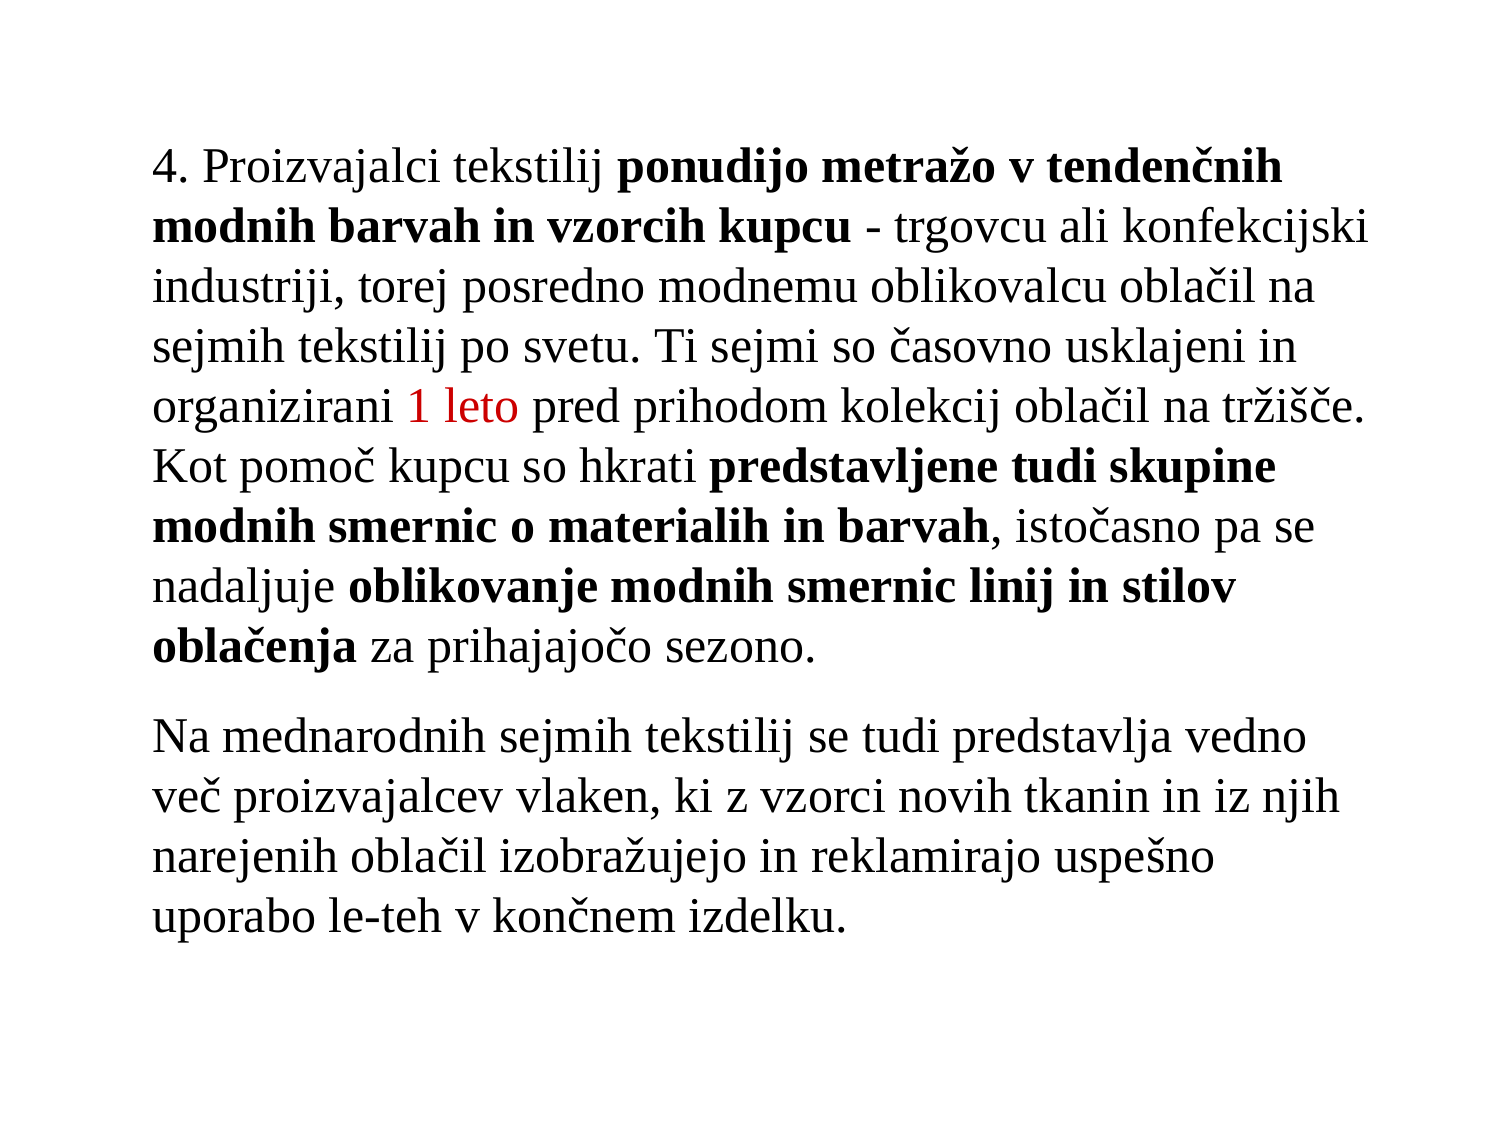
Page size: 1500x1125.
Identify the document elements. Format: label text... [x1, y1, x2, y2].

text_box 4. Proizvajalci tekstilij ponudijo metražo v tendenčnih modnih barvah in vzorcih kupcu - trgovcu ali konfekcijski industriji, torej posredno modnemu oblikovalcu oblačil na sejmih tekstilij po svetu. Ti sejmi so časovno usklajeni in organizirani 1 leto pred prihodom kolekcij oblačil na tržišče. Kot pomoč kupcu so hkrati predstavljene tudi skupine modnih smernic o materialih in barvah, istočasno pa se nadaljuje oblikovanje modnih smernic linij in stilov oblačenja za prihajajočo sezono. Na mednarodnih sejmih tekstilij se tudi predstavlja vedno več proizvajalcev vlaken, ki z vzorci novih tkanin in iz njih narejenih oblačil izobražujejo in reklamirajo uspešno uporabo le-teh v končnem izdelku. [137, 125, 1388, 951]
